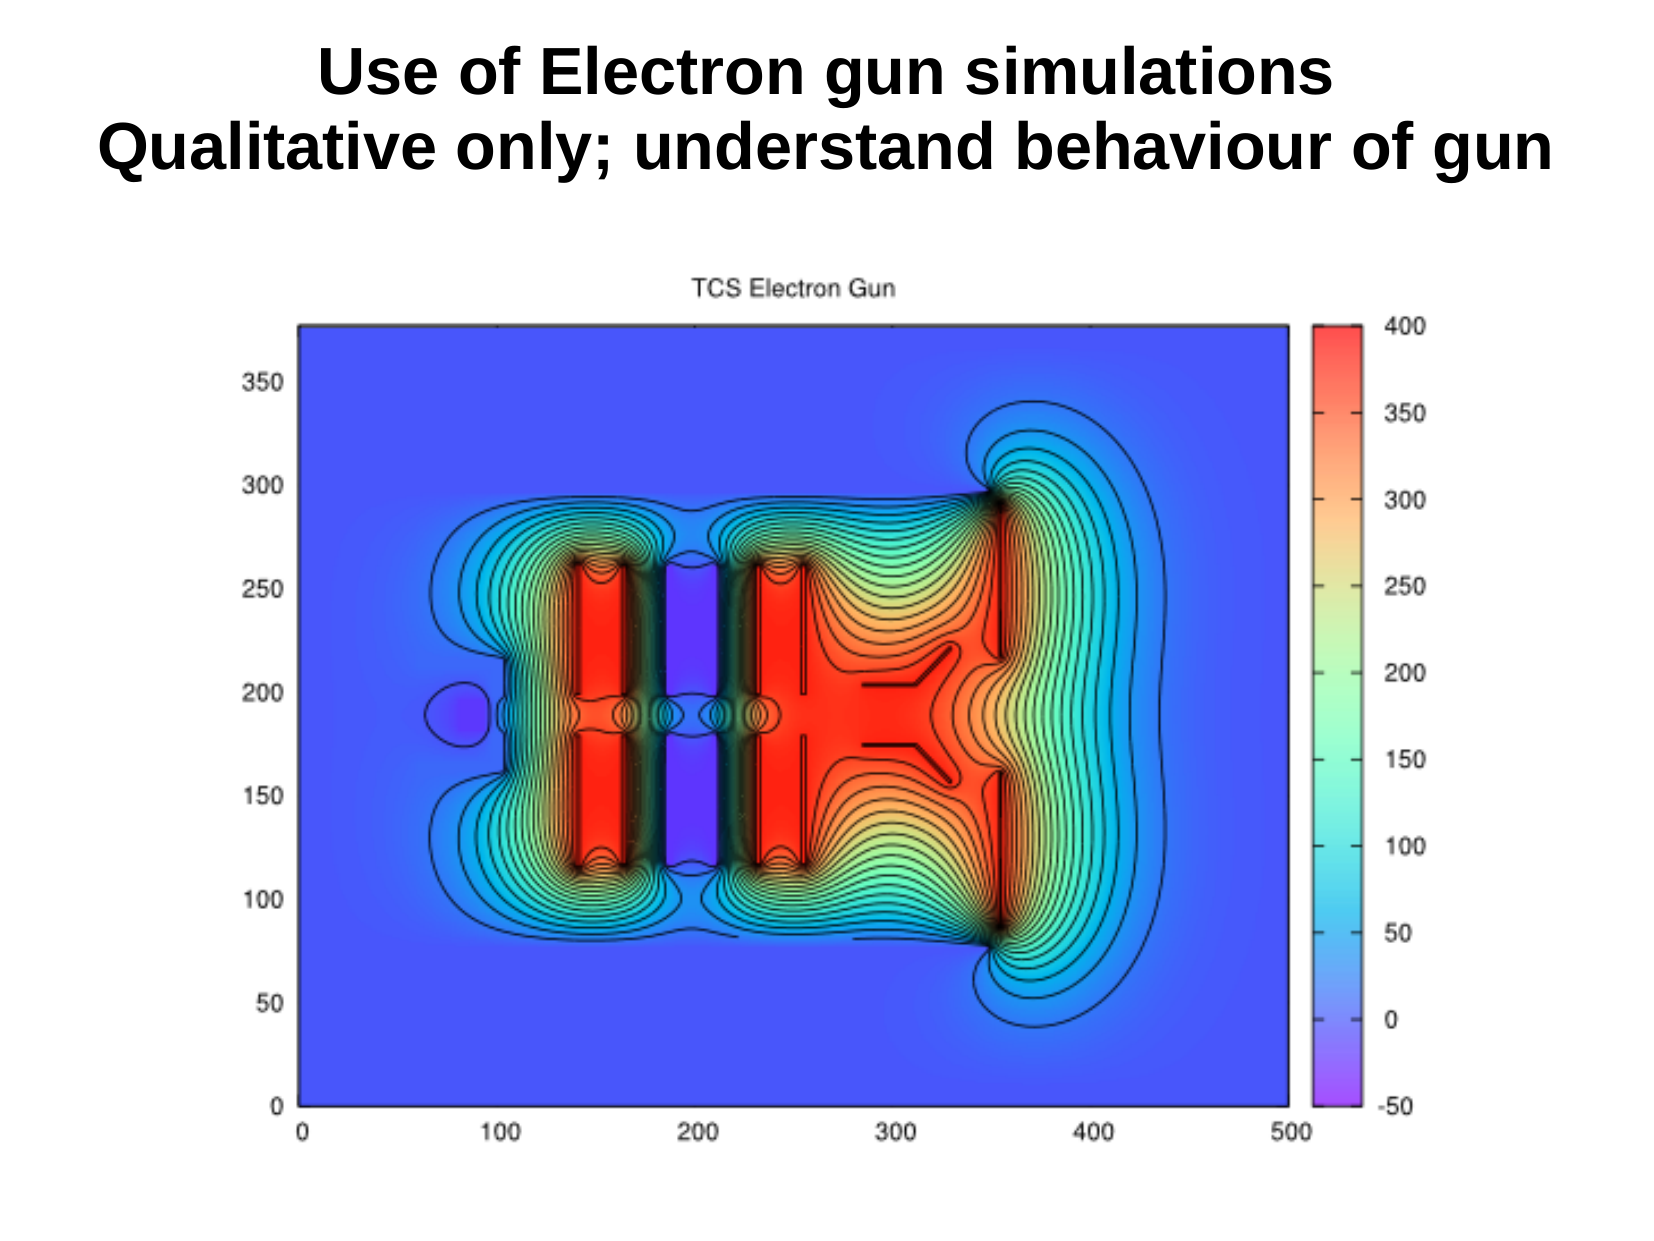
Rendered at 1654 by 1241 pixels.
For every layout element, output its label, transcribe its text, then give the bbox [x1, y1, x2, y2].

picture [200, 256, 1465, 1181]
title Use of Electron gun simulations Qualitative only; understand behaviour of gun [82, 5, 1571, 213]
